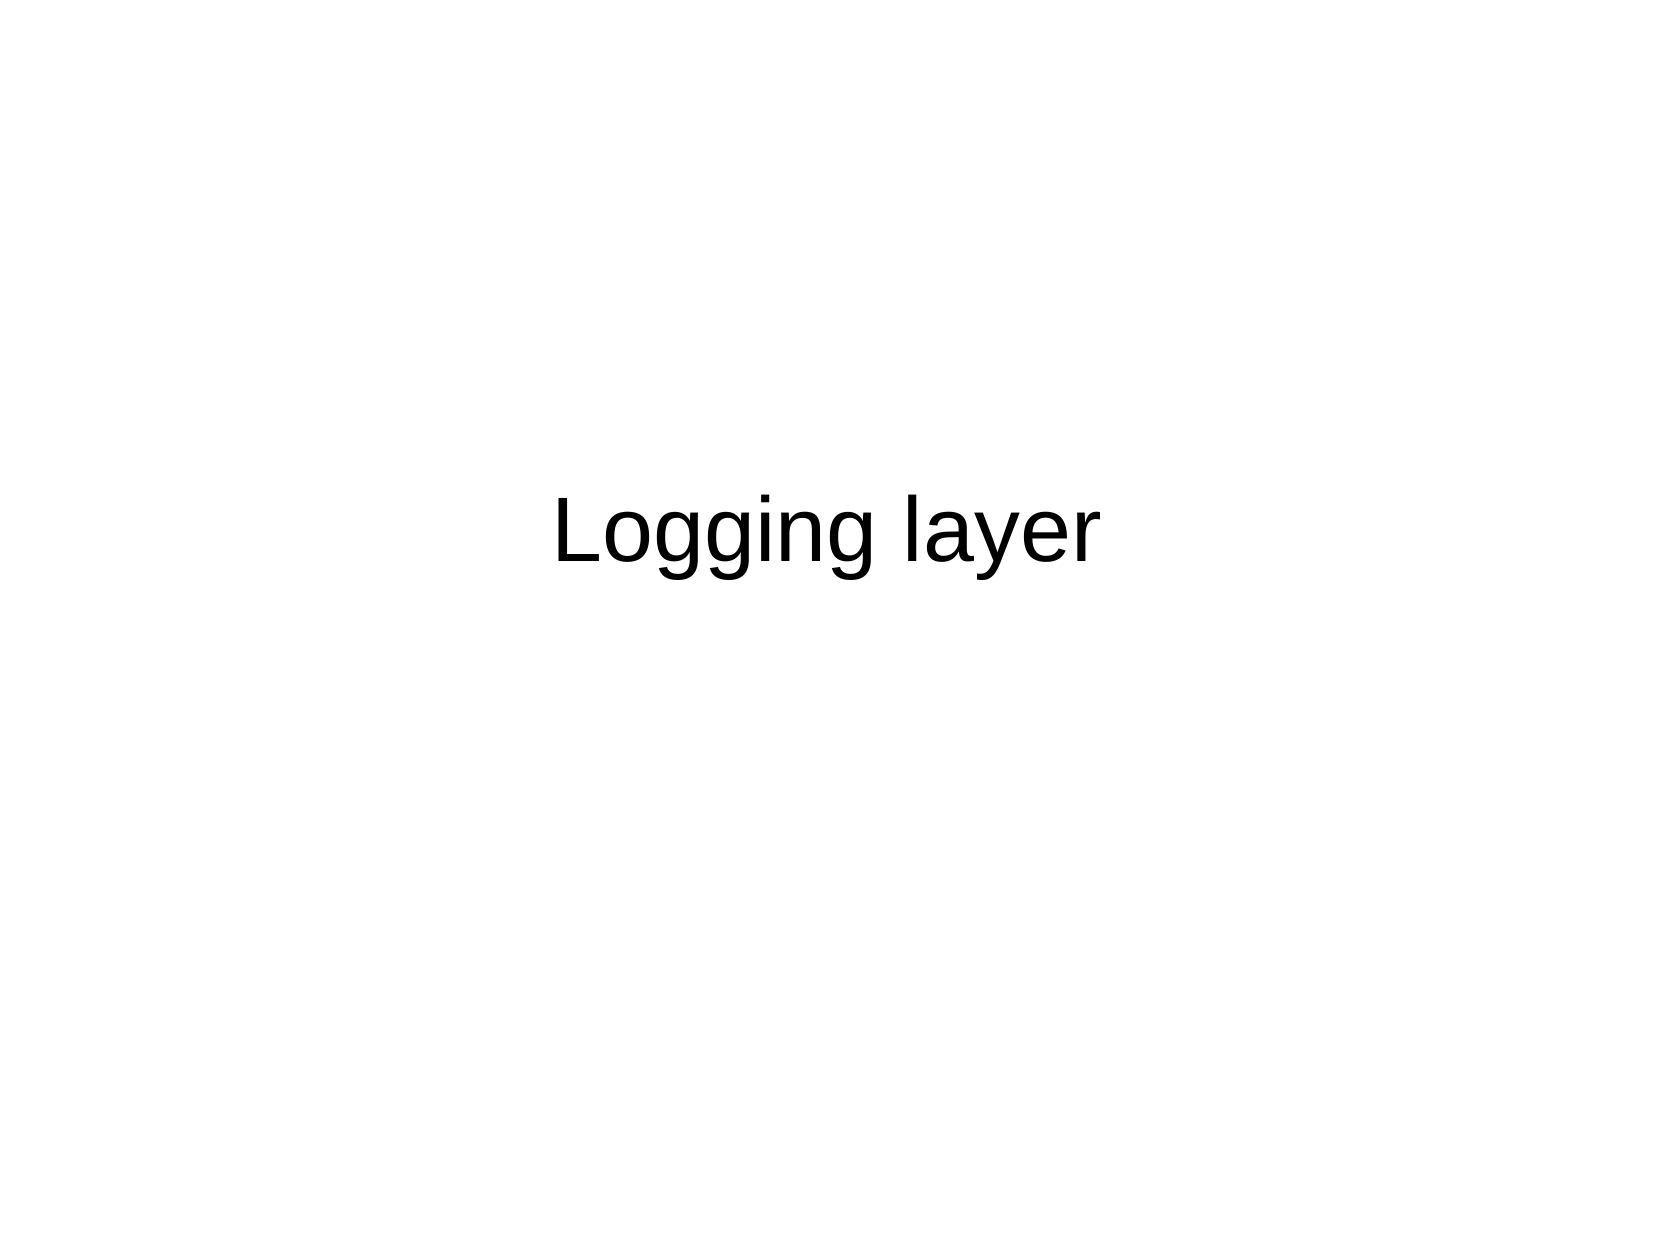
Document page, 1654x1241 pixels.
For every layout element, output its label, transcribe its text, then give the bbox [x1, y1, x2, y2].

subtitle Logging layer [82, 49, 1571, 1010]
